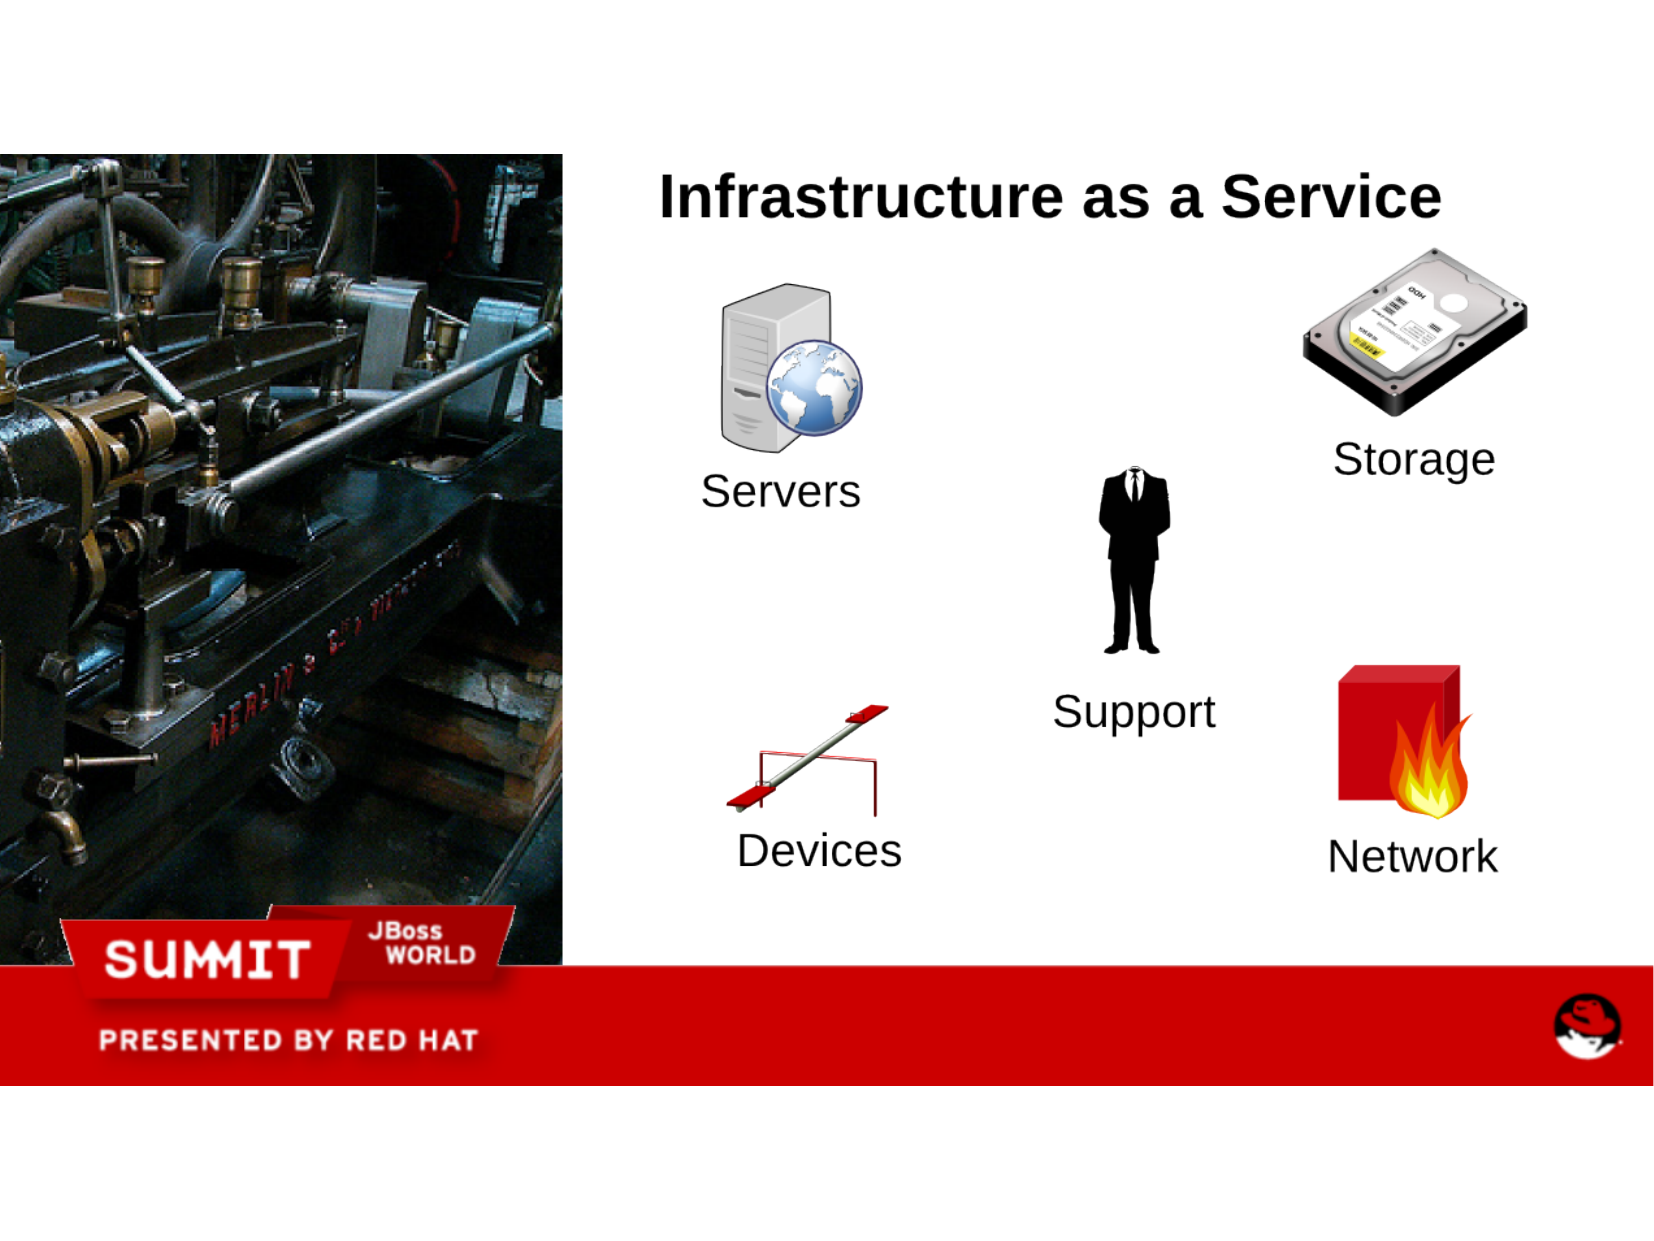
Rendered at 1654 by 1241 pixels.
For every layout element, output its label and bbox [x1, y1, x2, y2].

picture [0, 154, 1654, 1086]
